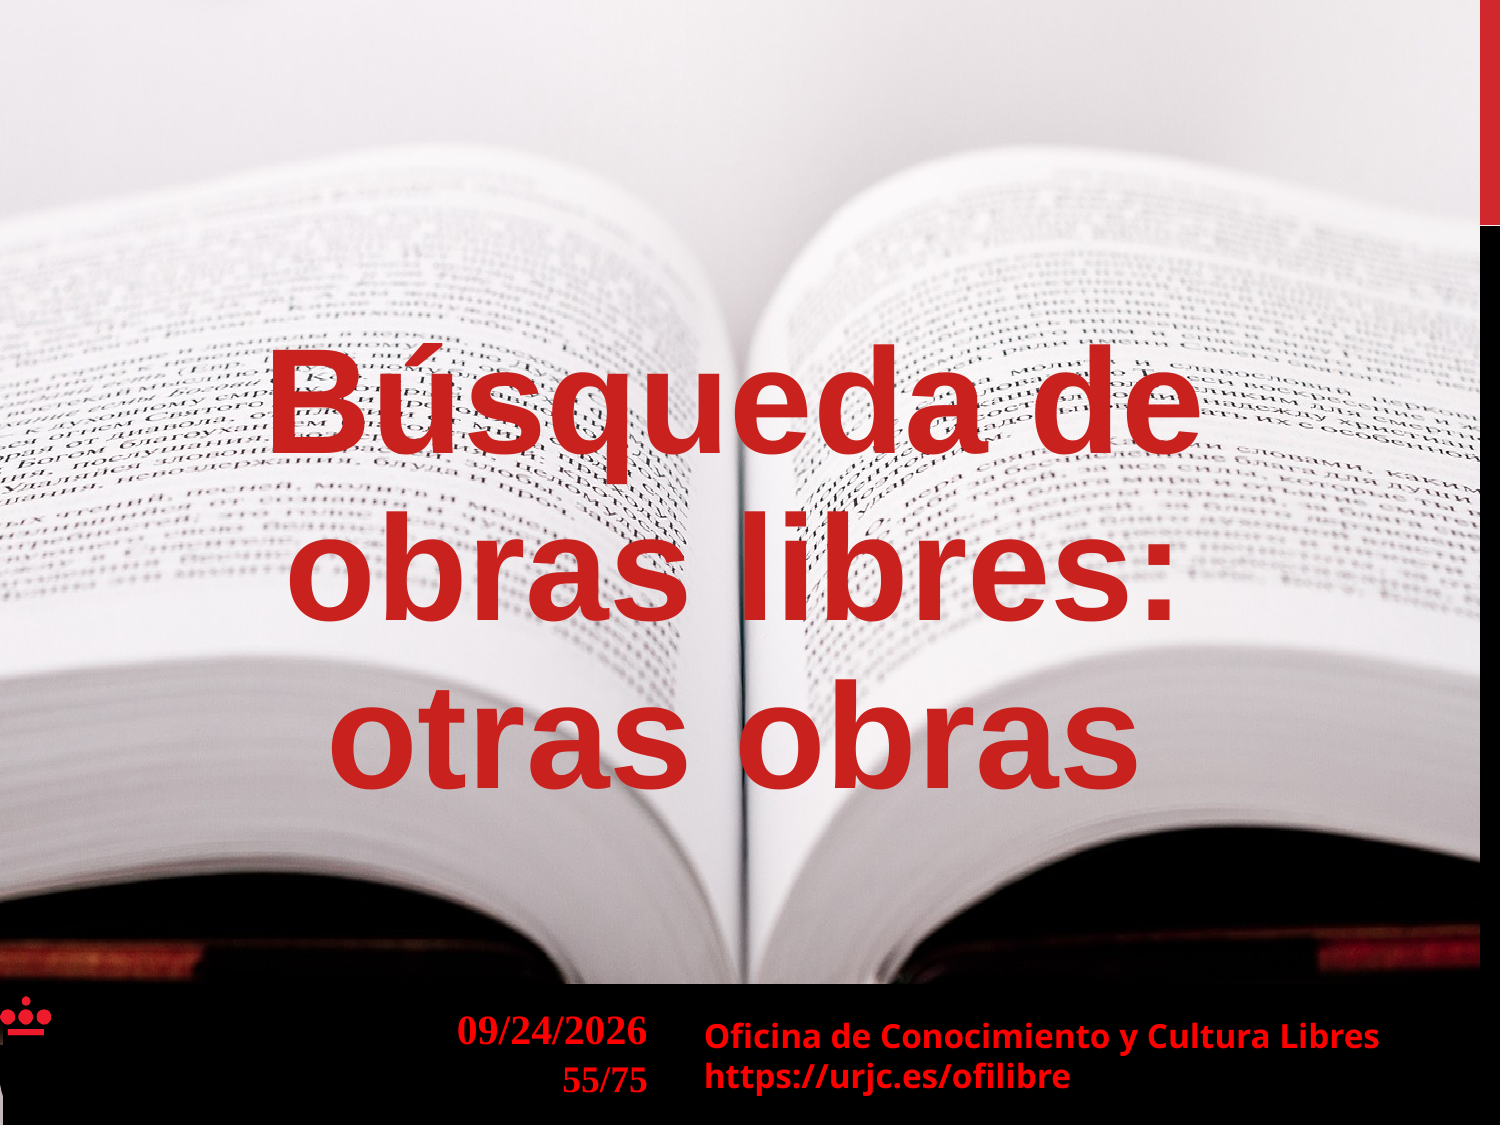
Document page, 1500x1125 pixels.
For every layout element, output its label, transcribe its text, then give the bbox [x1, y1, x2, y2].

picture [0, 0, 1500, 1014]
title [75, 285, 1425, 661]
text_box Búsqueda de obras libres: otras obras [120, 310, 1351, 996]
